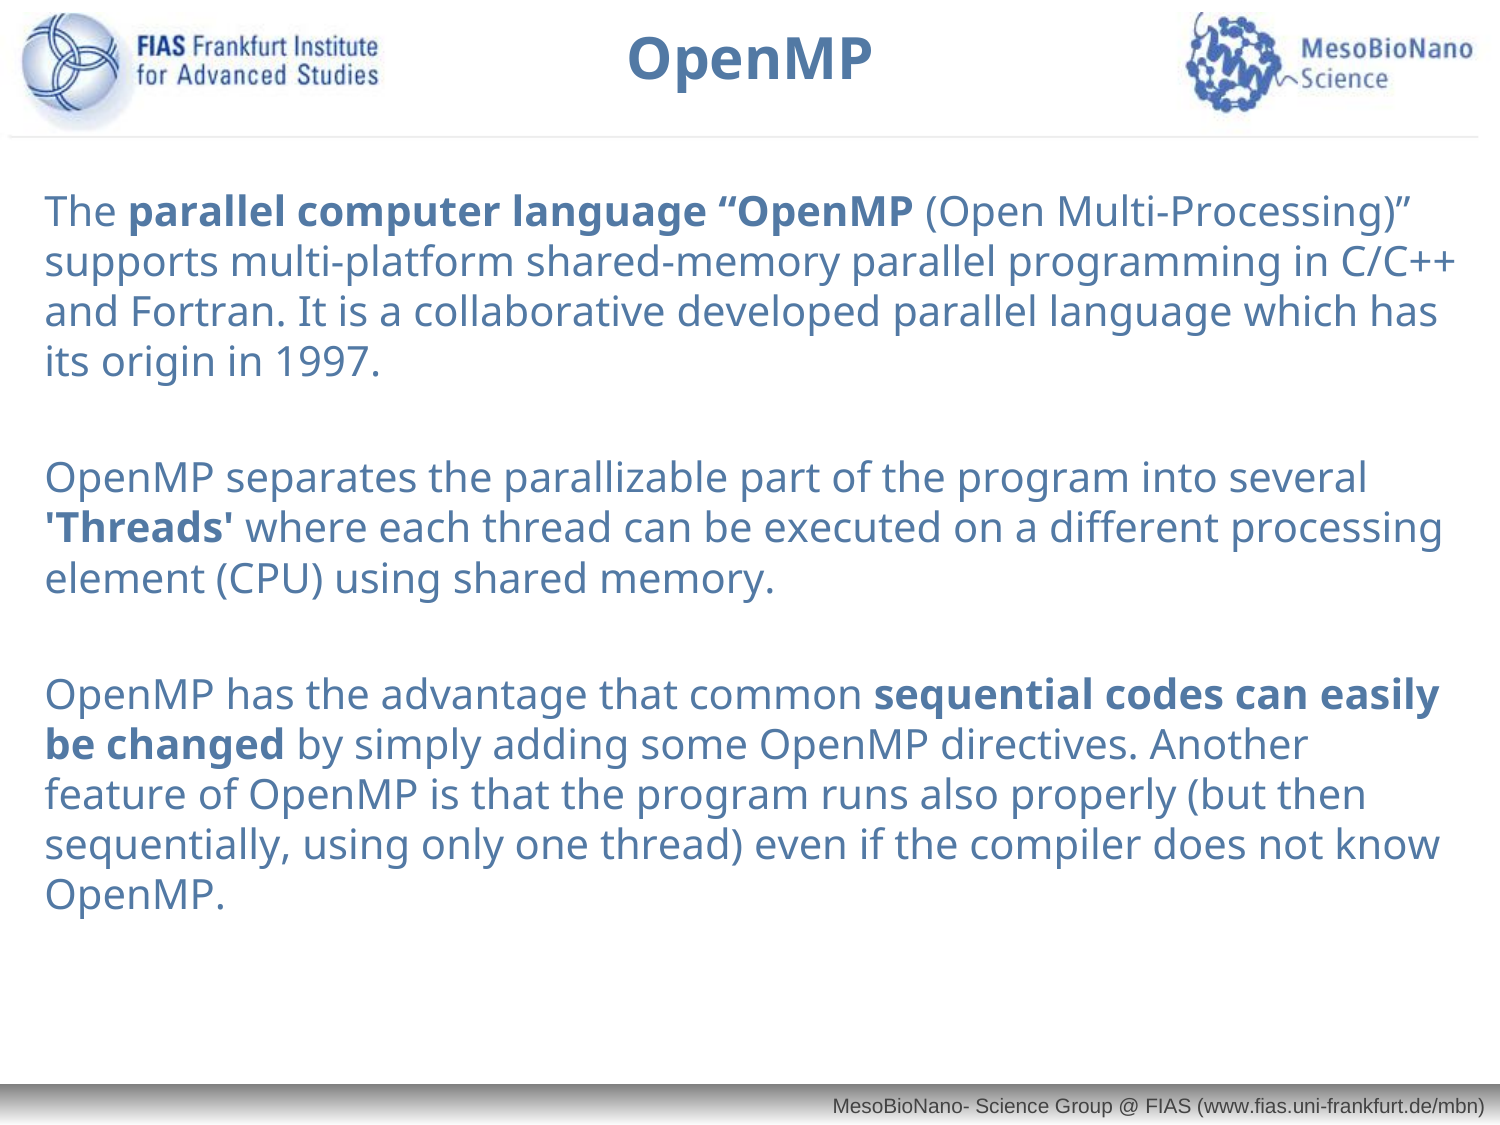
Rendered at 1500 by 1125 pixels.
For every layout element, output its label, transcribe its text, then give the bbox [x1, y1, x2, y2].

title OpenMP [0, 0, 1499, 142]
text_box The parallel computer language “OpenMP (Open Multi-Processing)” supports multi-platform shared-memory parallel programming in C/C++ and Fortran. It is a collaborative developed parallel language which has its origin in 1997. OpenMP separates the parallizable part of the program into several 'Threads' where each thread can be executed on a different processing element (CPU) using shared memory. OpenMP has the advantage that common sequential codes can easily be changed by simply adding some OpenMP directives. Another feature of OpenMP is that the program runs also properly (but then sequentially, using only one thread) even if the compiler does not know OpenMP. [29, 177, 1477, 1043]
